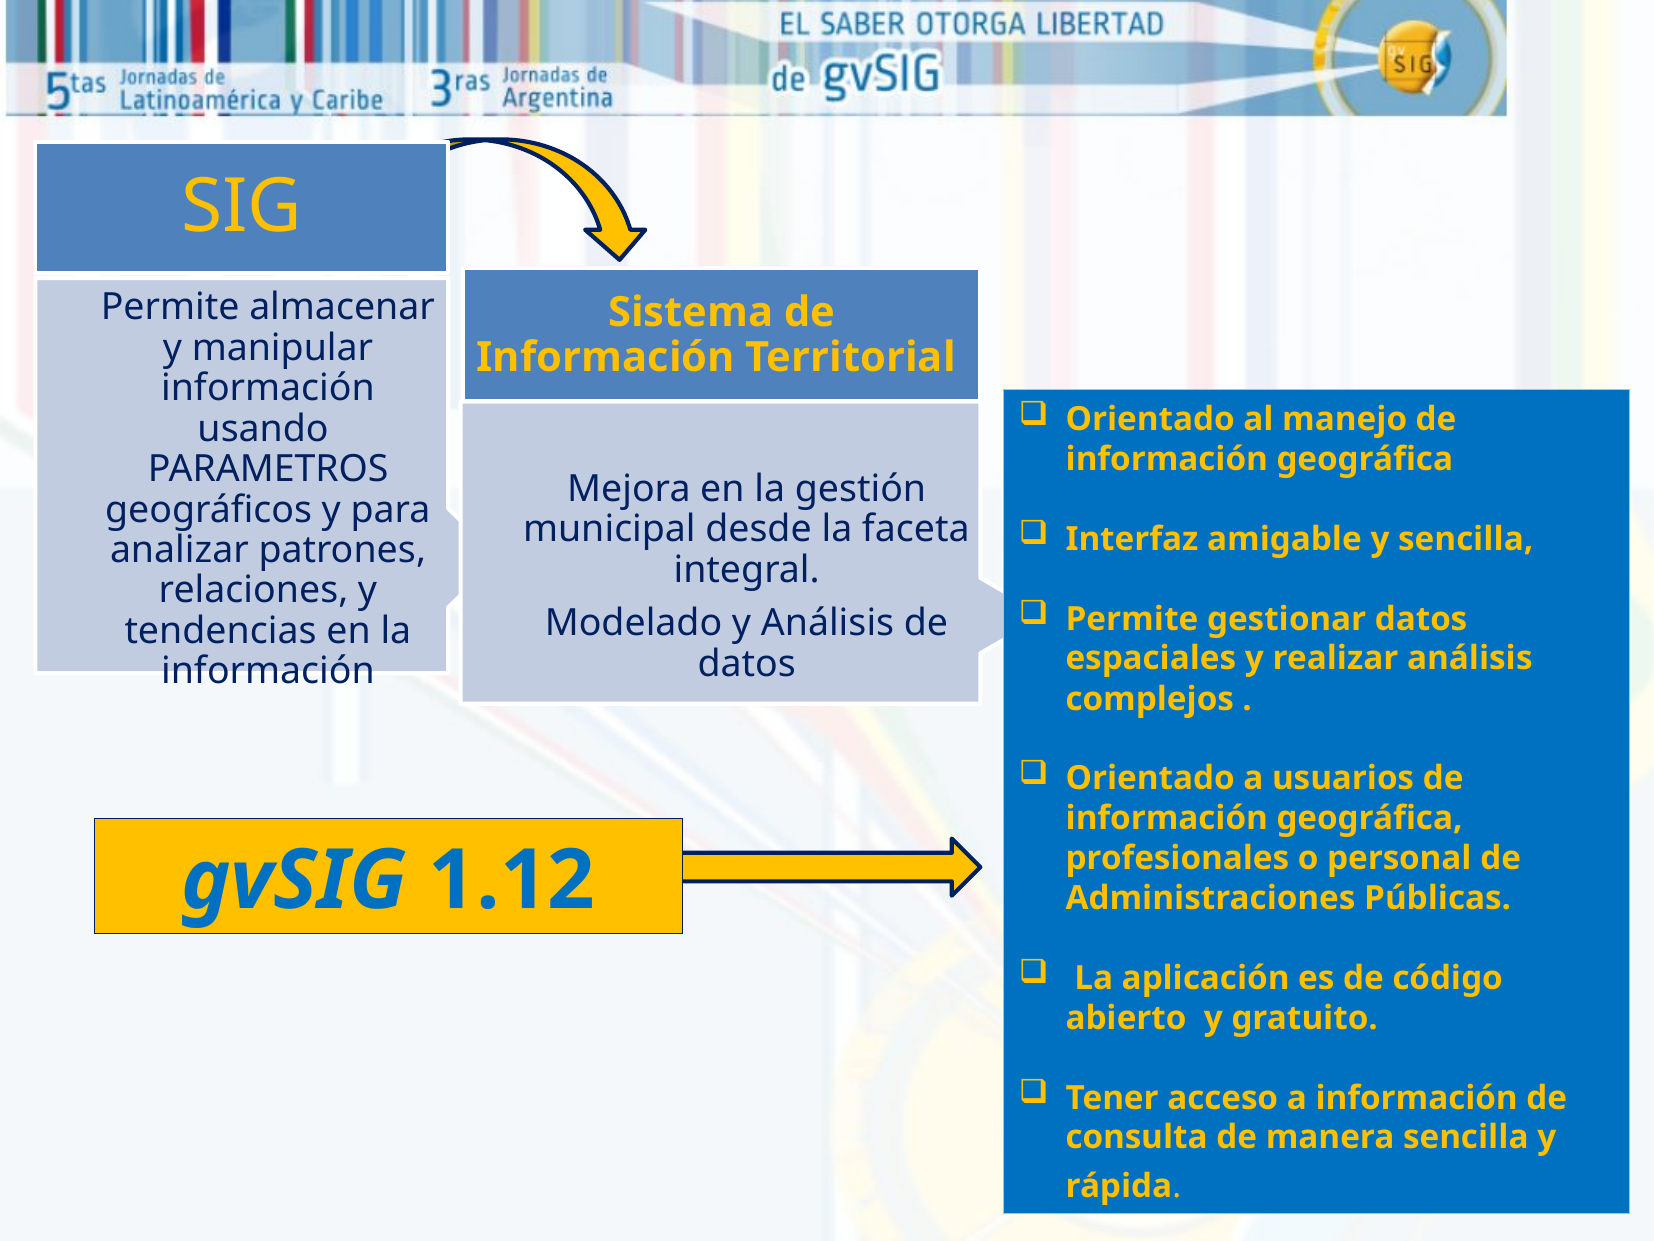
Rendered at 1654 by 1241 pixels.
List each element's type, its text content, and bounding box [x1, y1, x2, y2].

text_box Orientado al manejo de información geográfica Interfaz amigable y sencilla, Permite gestionar datos espaciales y realizar análisis complejos . Orientado a usuarios de información geográfica, profesionales o personal de Administraciones Públicas. La aplicación es de código abierto y gratuito. Tener acceso a información de consulta de manera sencilla y rápida. [1003, 389, 1630, 1214]
text_box Permite almacenar y manipular información usando PARAMETROS geográficos y para analizar patrones, relaciones, y tendencias en la información [35, 278, 460, 674]
text_box SIG [35, 141, 449, 273]
text_box [448, 139, 646, 260]
text_box Sistema de Información Territorial [463, 268, 981, 401]
text_box [683, 838, 981, 896]
text_box Mejora en la gestión municipal desde la faceta integral. Modelado y Análisis de datos [460, 401, 1003, 704]
text_box gvSIG 1.12 [94, 818, 683, 934]
picture [0, 0, 1654, 1241]
